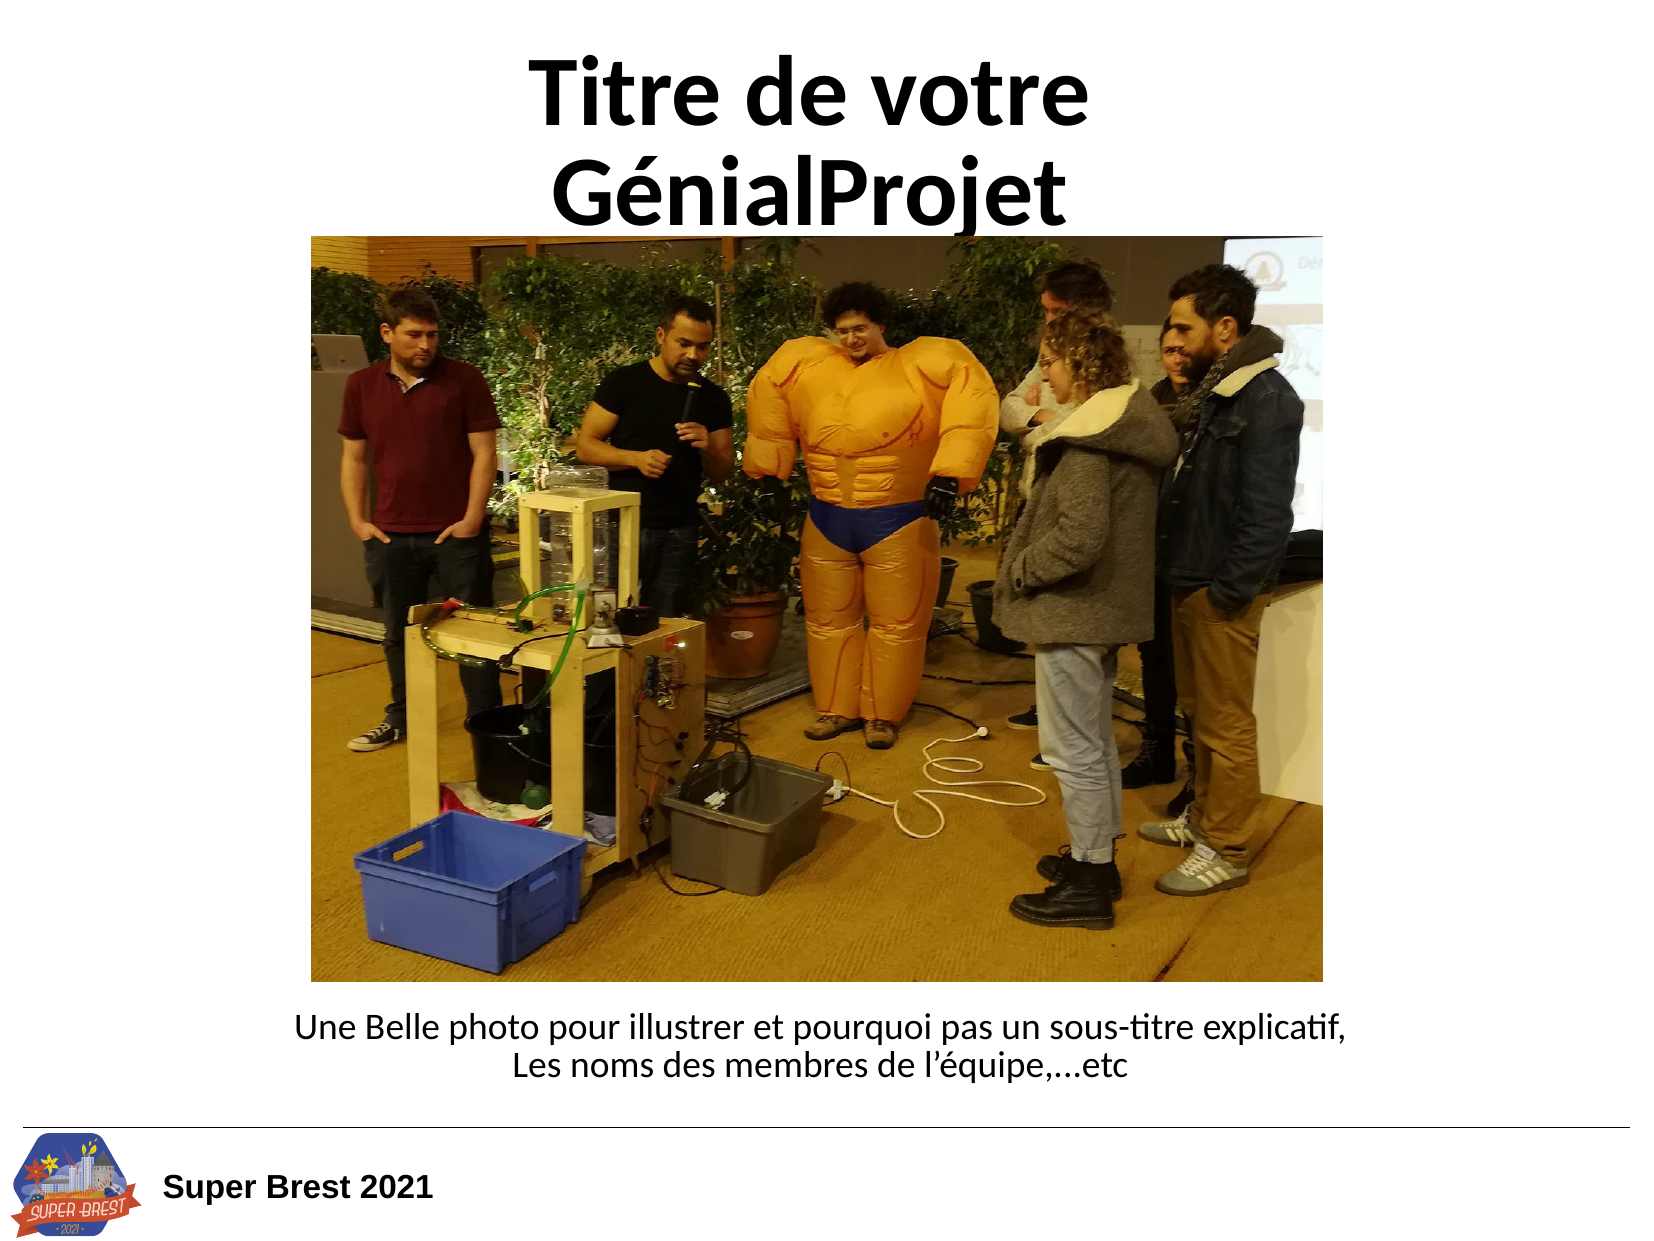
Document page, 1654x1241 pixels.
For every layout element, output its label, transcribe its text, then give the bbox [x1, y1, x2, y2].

text_box Une Belle photo pour illustrer et pourquoi pas un sous-titre explicatif, Les noms des membres de l’équipe,...etc [200, 1003, 1441, 1103]
picture [311, 236, 1323, 982]
picture [10, 1133, 142, 1238]
text_box Super Brest 2021 [147, 1160, 1070, 1214]
title Titre de votre GénialProjet [295, 47, 1347, 255]
